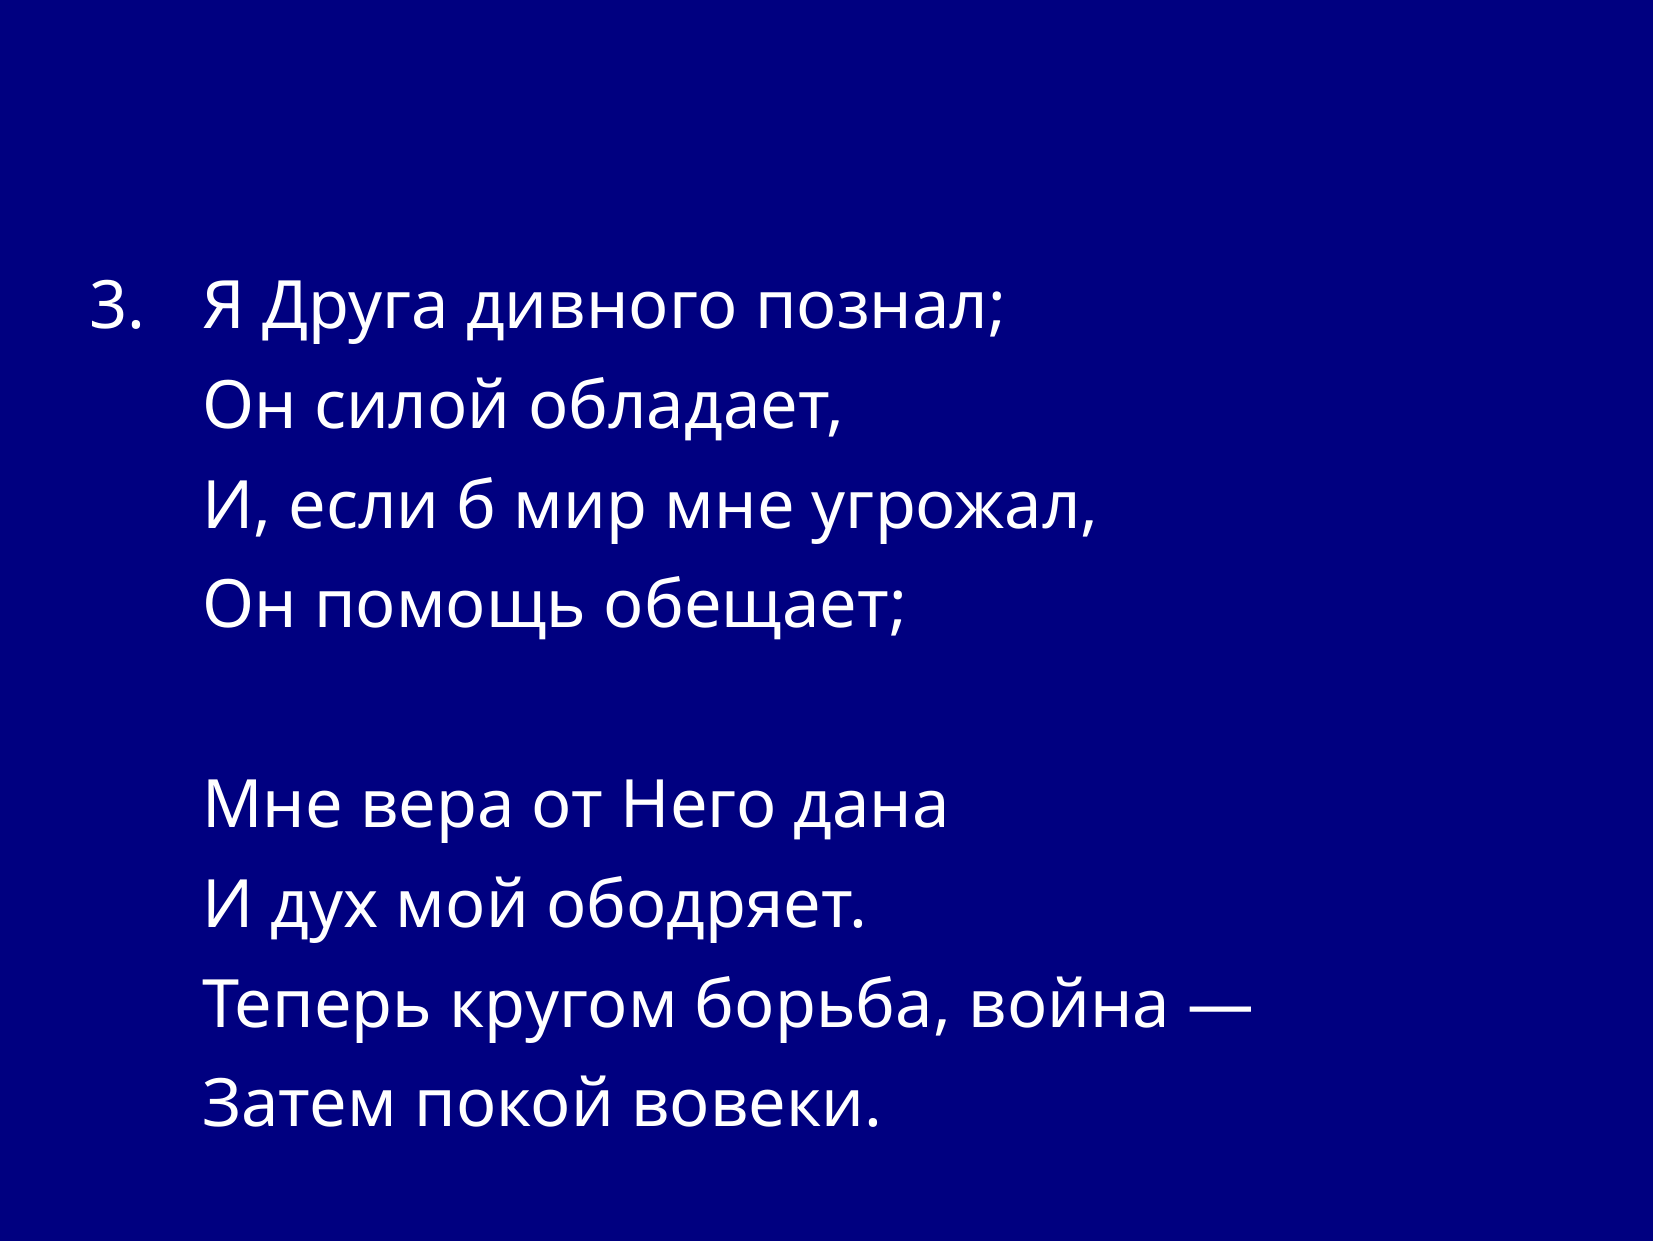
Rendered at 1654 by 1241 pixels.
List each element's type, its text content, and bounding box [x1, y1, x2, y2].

text_box 3. Я Друга дивного познал; Он силой обладает, И, если б мир мне угрожал, Он помощь обещает; Мне вера от Него дана И дух мой ободряет. Теперь кругом борьба, война — Затем покой вовеки. [75, 150, 1576, 1163]
